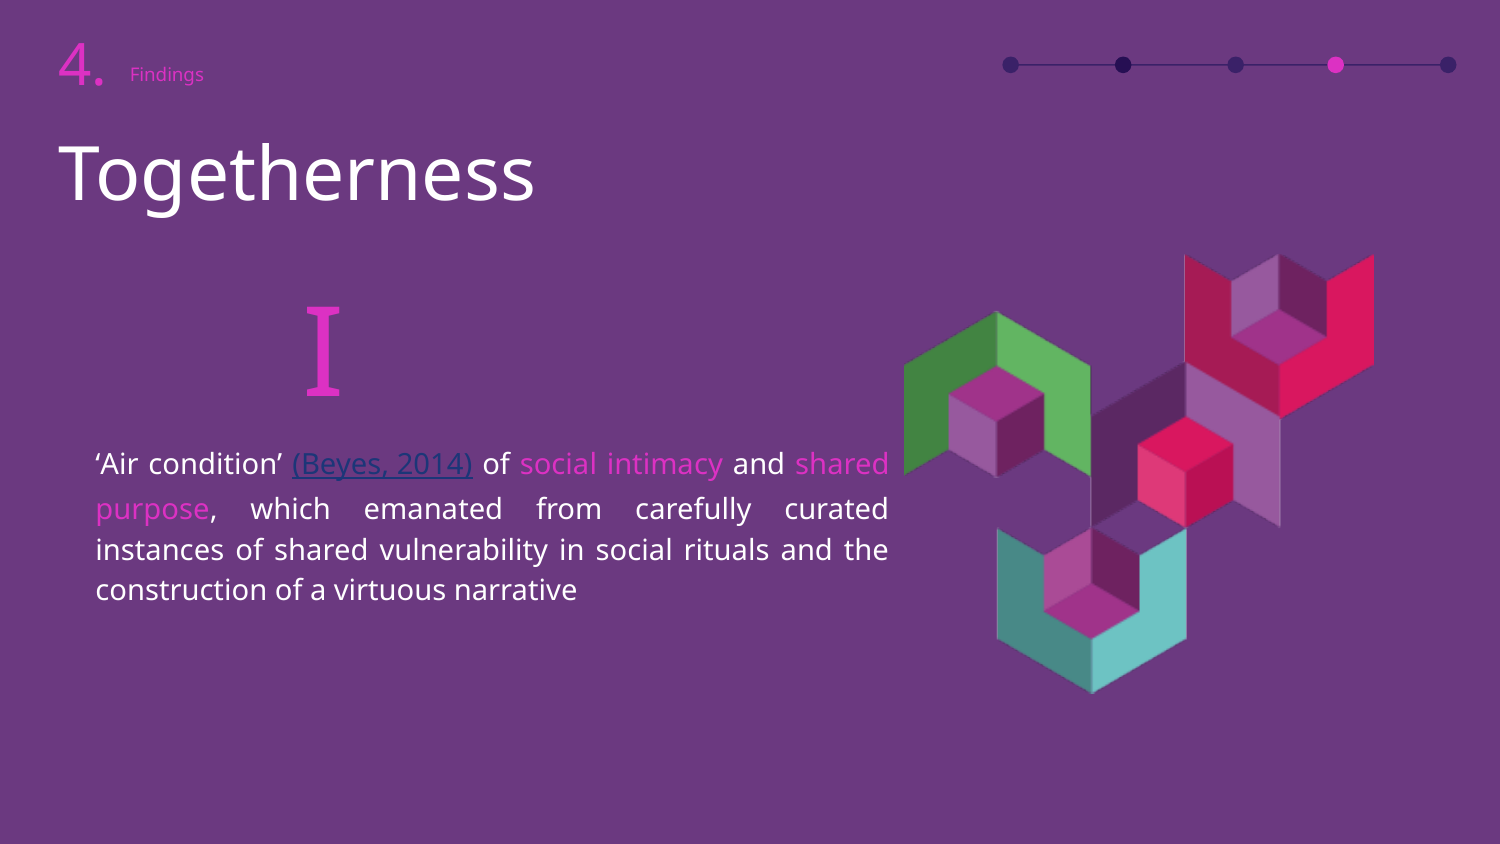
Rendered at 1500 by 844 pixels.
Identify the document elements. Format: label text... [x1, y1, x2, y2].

text_box Togetherness [43, 110, 760, 228]
text_box [1327, 56, 1345, 74]
text_box 4. [43, 11, 152, 118]
text_box Findings [114, 48, 974, 97]
text_box [1114, 56, 1132, 74]
picture [904, 254, 1374, 694]
text_box [1439, 56, 1457, 74]
text_box [1227, 56, 1244, 74]
text_box [1002, 56, 1019, 74]
subtitle ‘Air condition’ (Beyes, 2014) of social intimacy and shared purpose, which emanated from carefully curated instances of shared vulnerability in social rituals and the construction of a virtuous narrative [80, 424, 905, 613]
text_box I [287, 256, 445, 425]
